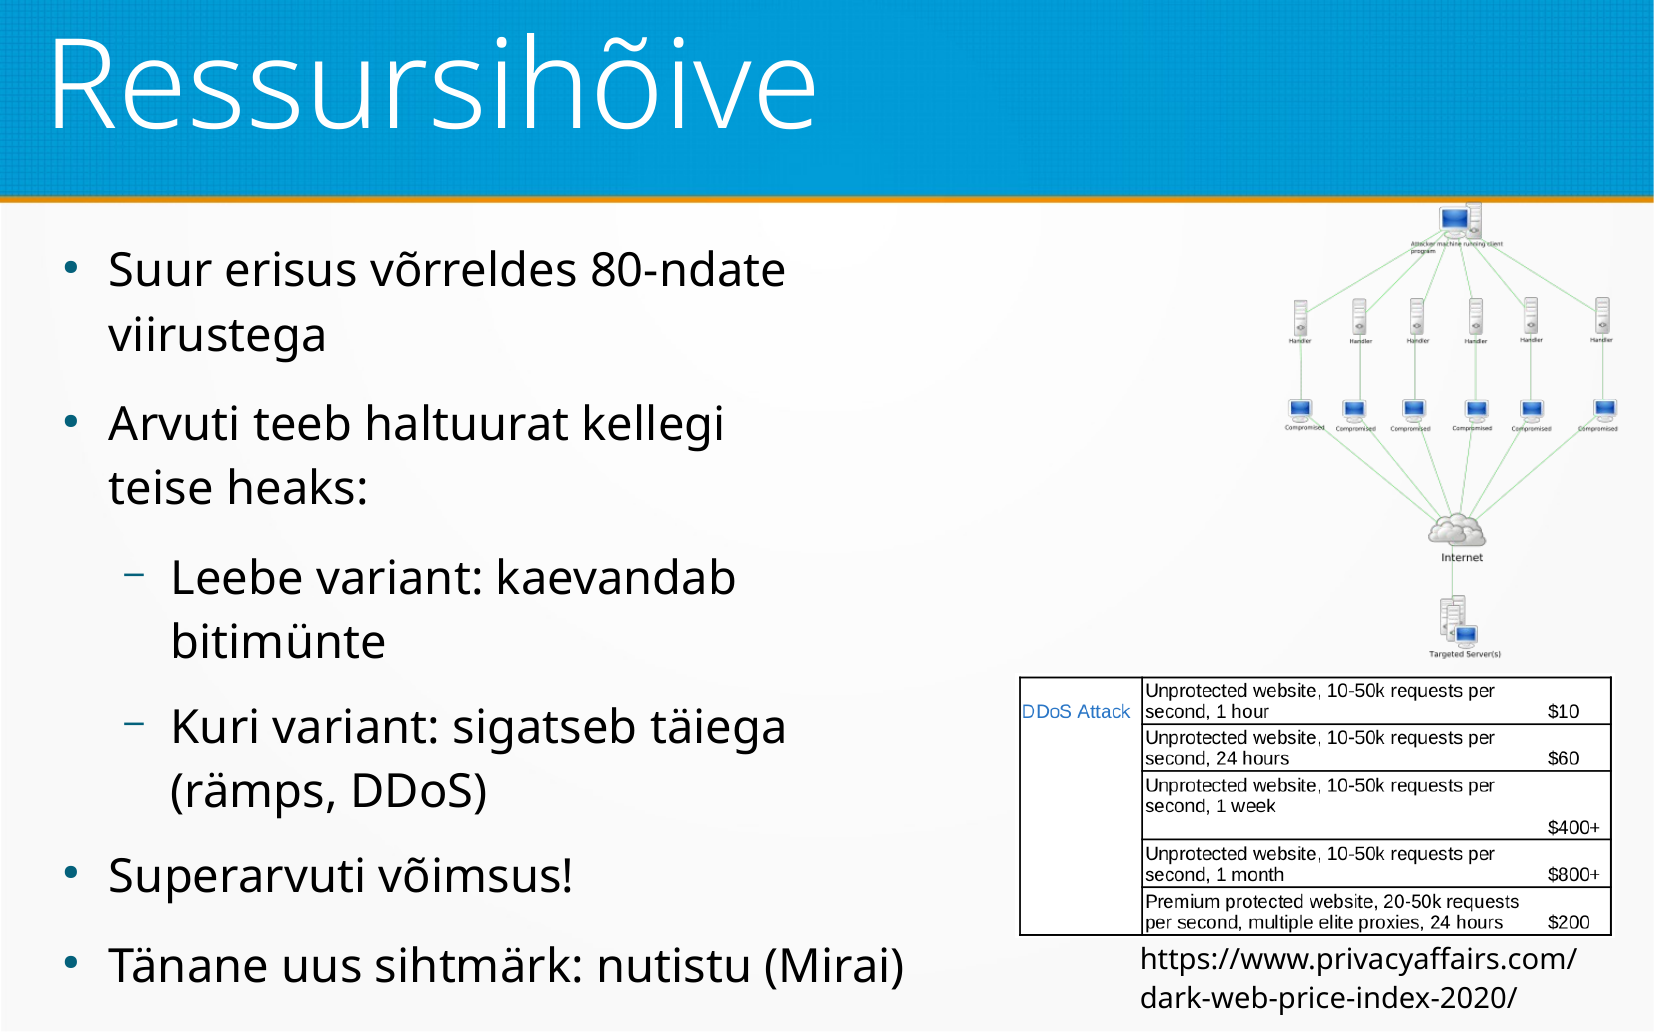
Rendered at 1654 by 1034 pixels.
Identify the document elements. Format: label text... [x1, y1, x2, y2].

text_box https://www.privacyaffairs.com/dark-web-price-index-2020/ [1133, 933, 1619, 1023]
list Suur erisus võrreldes 80-ndate viirustega Arvuti teeb haltuurat kellegi teise heaks: Leebe variant: kaevandab bitimünte Kuri variant: sigatseb täiega (rämps, DDoS) Superarvuti võimsus! Tänane uus sihtmärk: nutistu (Mirai) [47, 236, 1276, 1002]
title Ressursihõive [43, 0, 1619, 166]
picture [0, 195, 1654, 1034]
